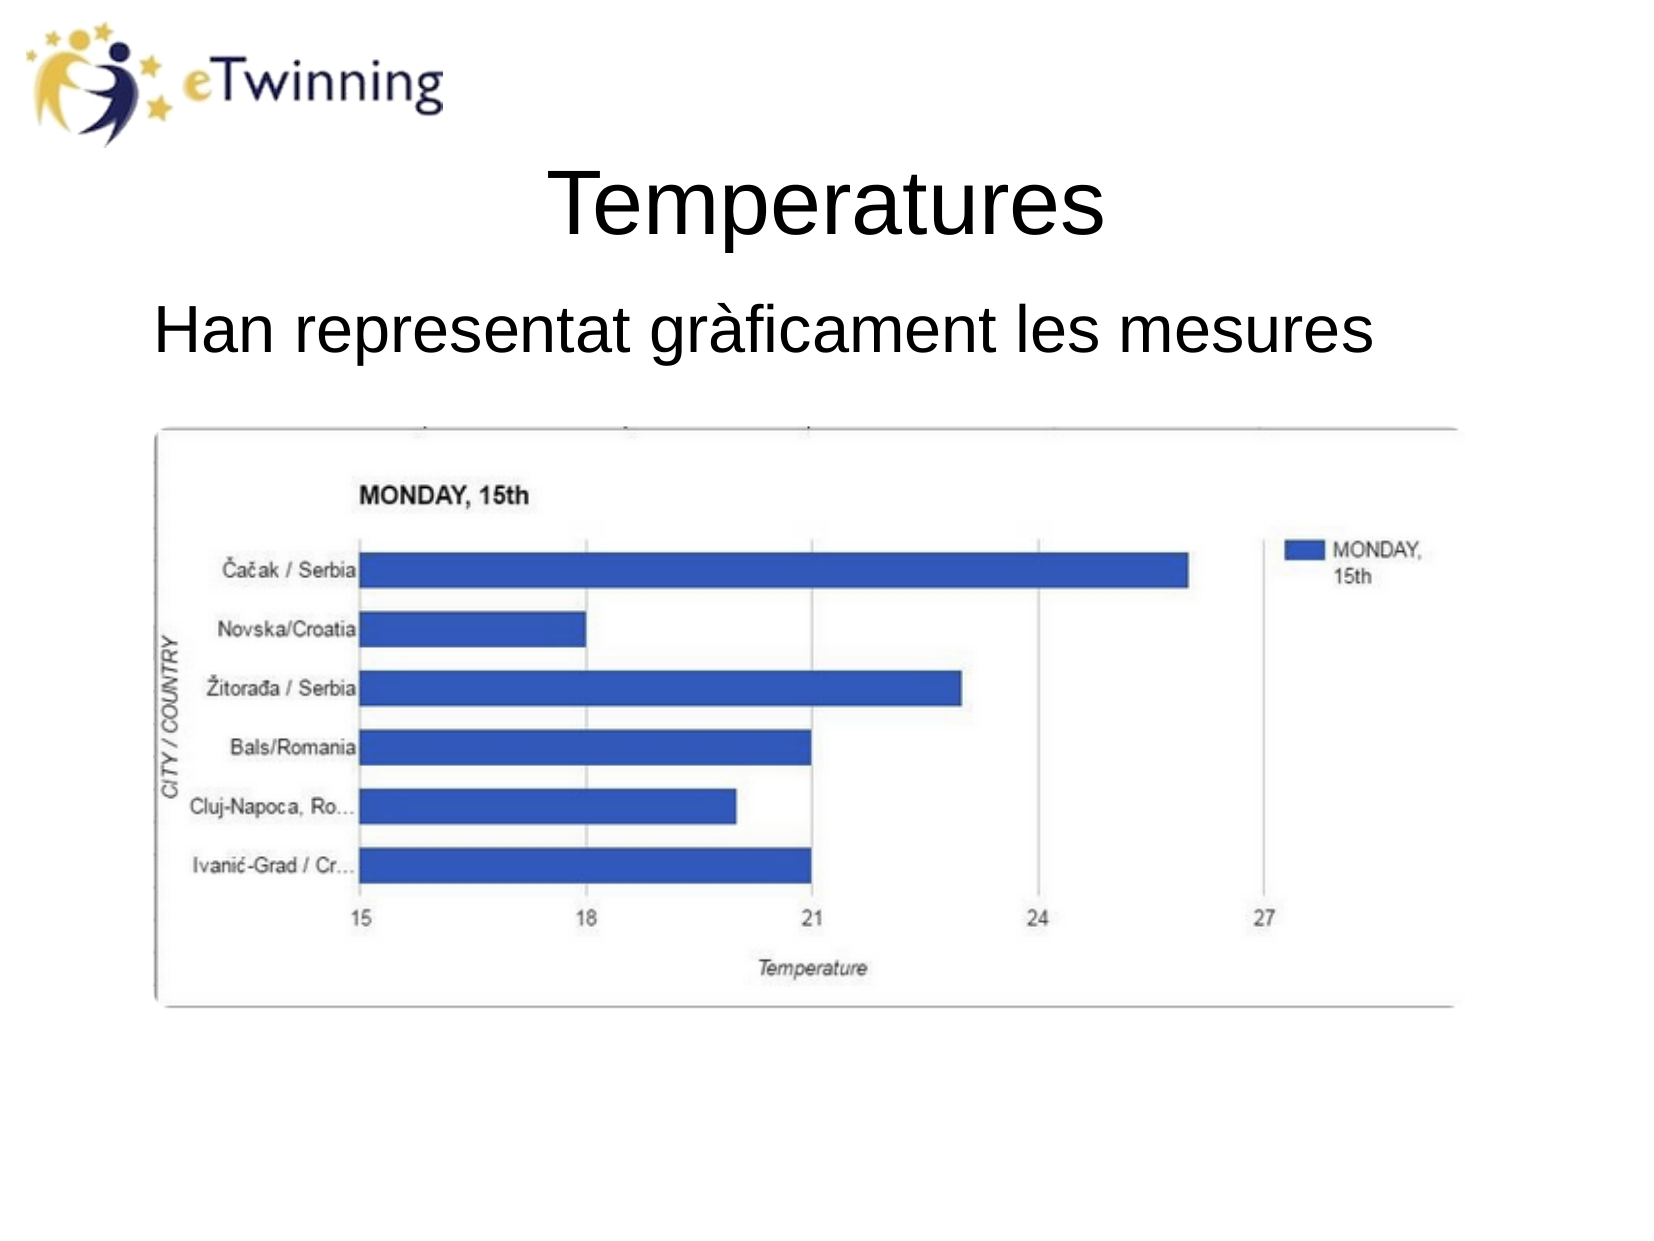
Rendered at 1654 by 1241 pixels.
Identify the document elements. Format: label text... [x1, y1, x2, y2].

subtitle Han representat gràficament les mesures [153, 283, 1489, 376]
title Temperatures [82, 147, 1571, 259]
picture [26, 20, 443, 148]
picture [153, 425, 1465, 1016]
